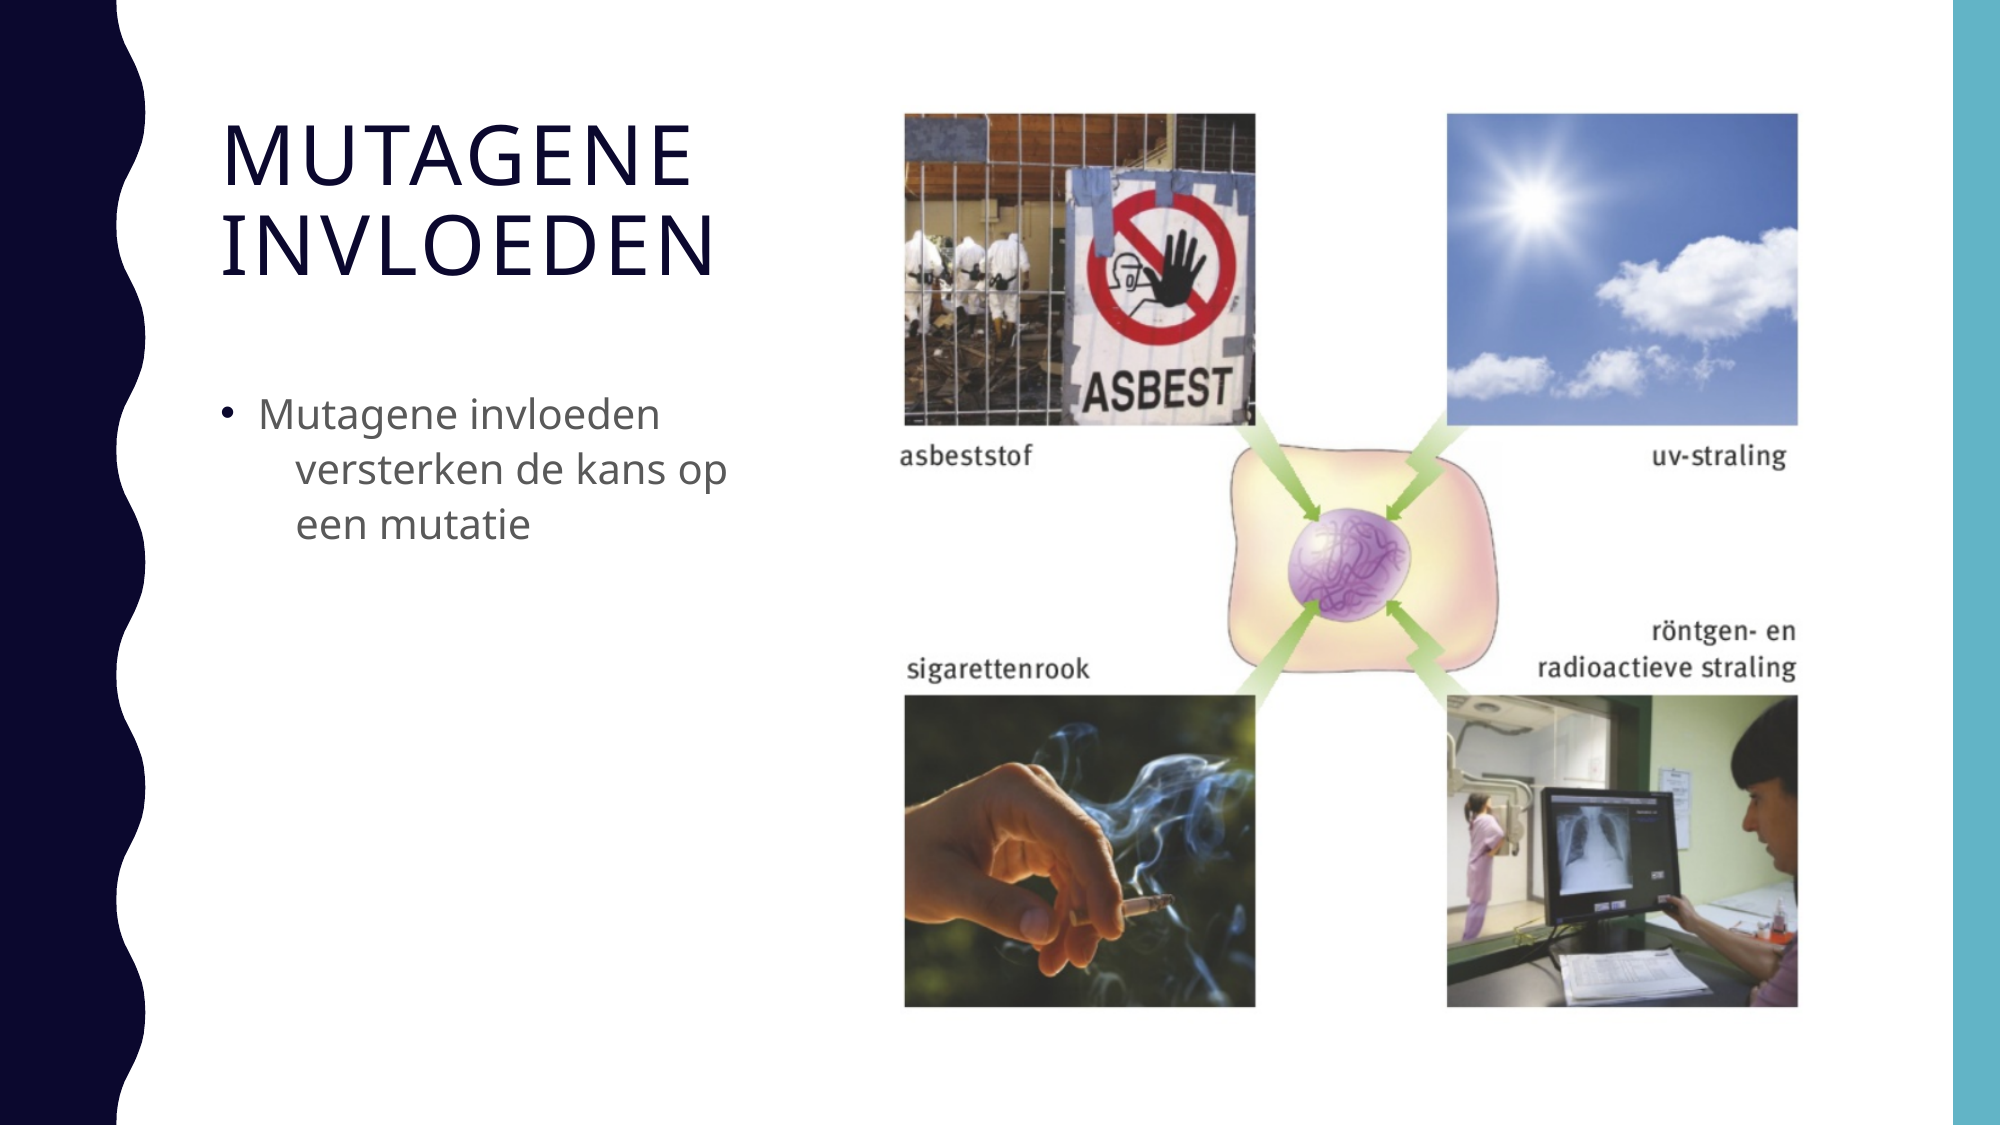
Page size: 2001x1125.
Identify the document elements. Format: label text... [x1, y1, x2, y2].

list Mutagene invloeden versterken de kans op een mutatie [205, 375, 761, 1022]
picture [896, 105, 1819, 1024]
title Mutagene invloeden [205, 105, 761, 375]
